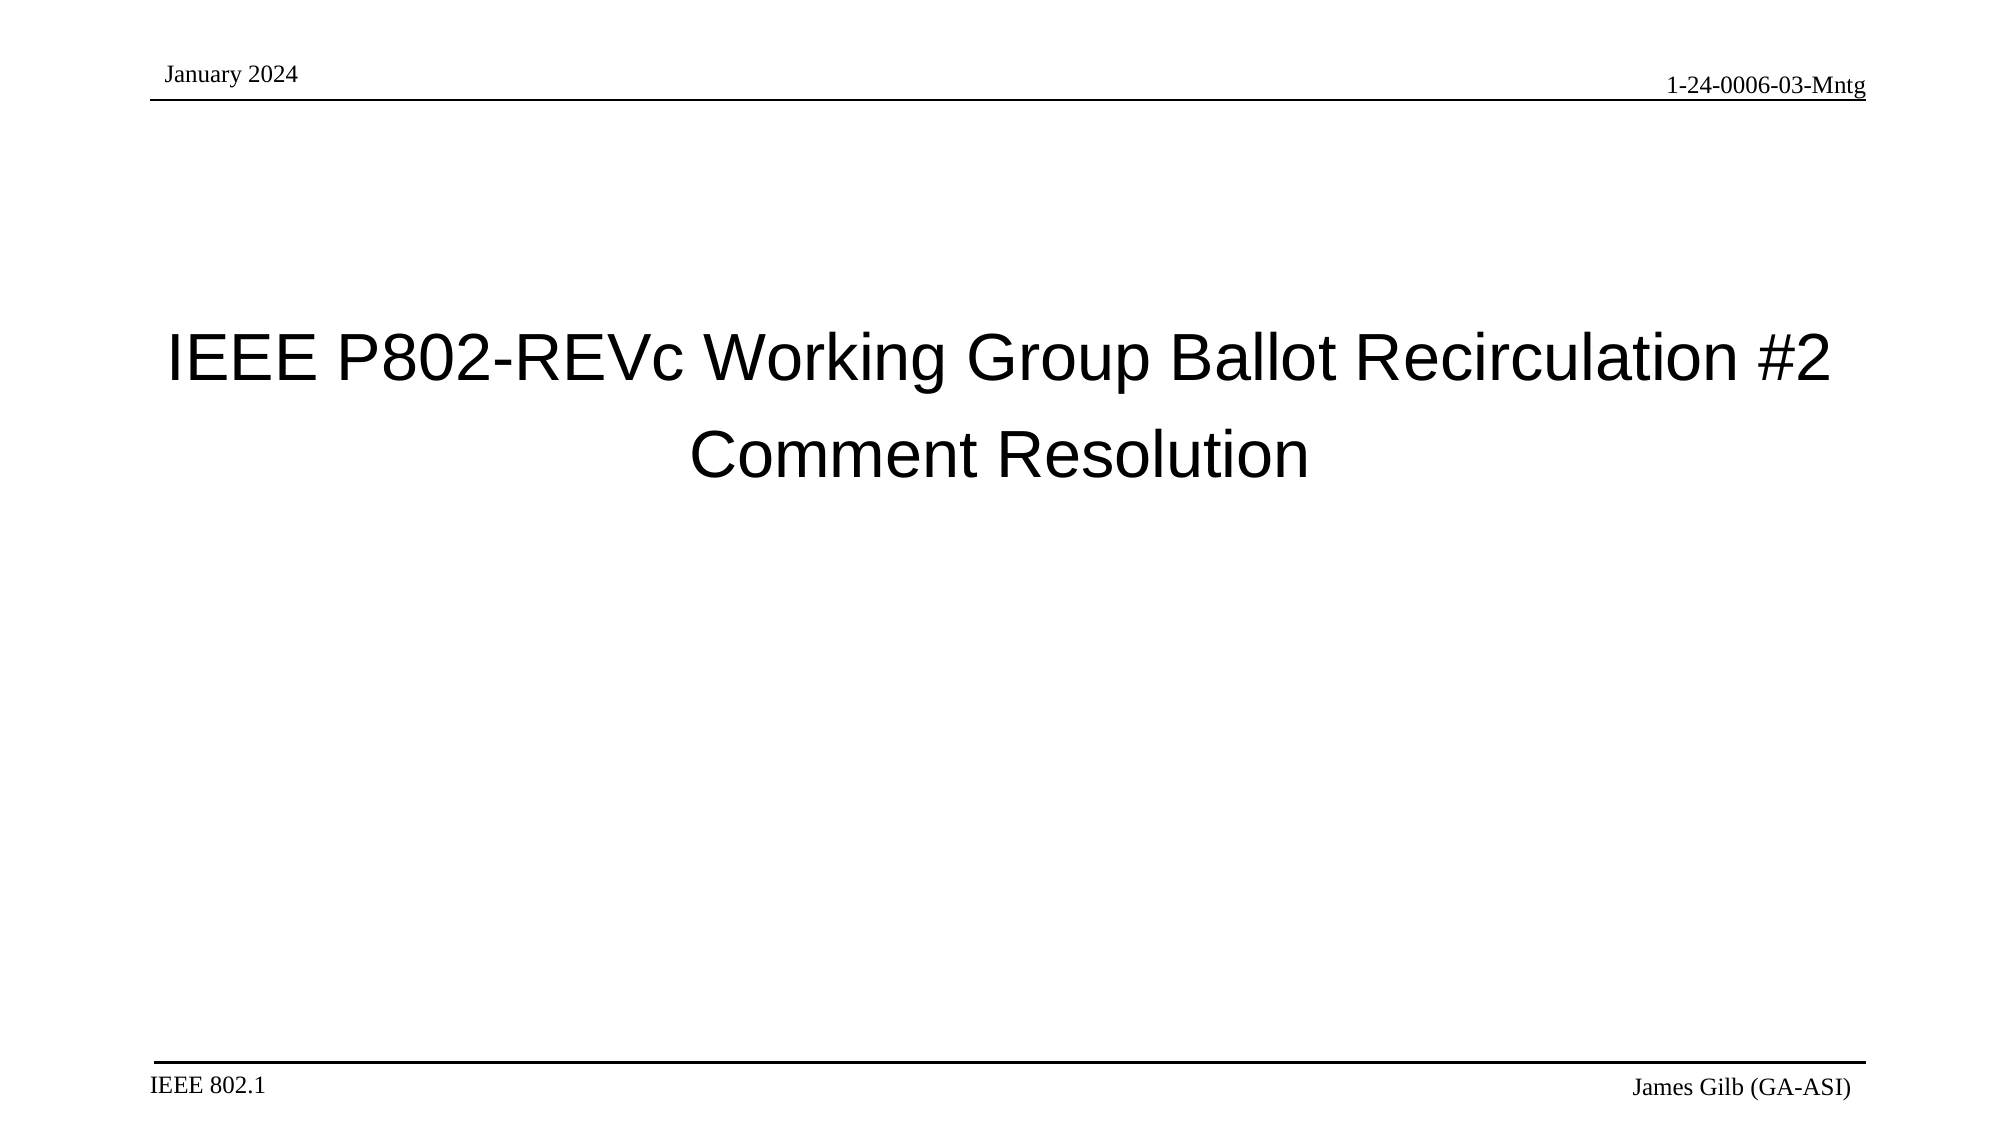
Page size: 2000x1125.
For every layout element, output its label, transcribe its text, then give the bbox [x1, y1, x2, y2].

subtitle IEEE P802-REVc Working Group Ballot Recirculation #2 Comment Resolution [125, 112, 1876, 693]
